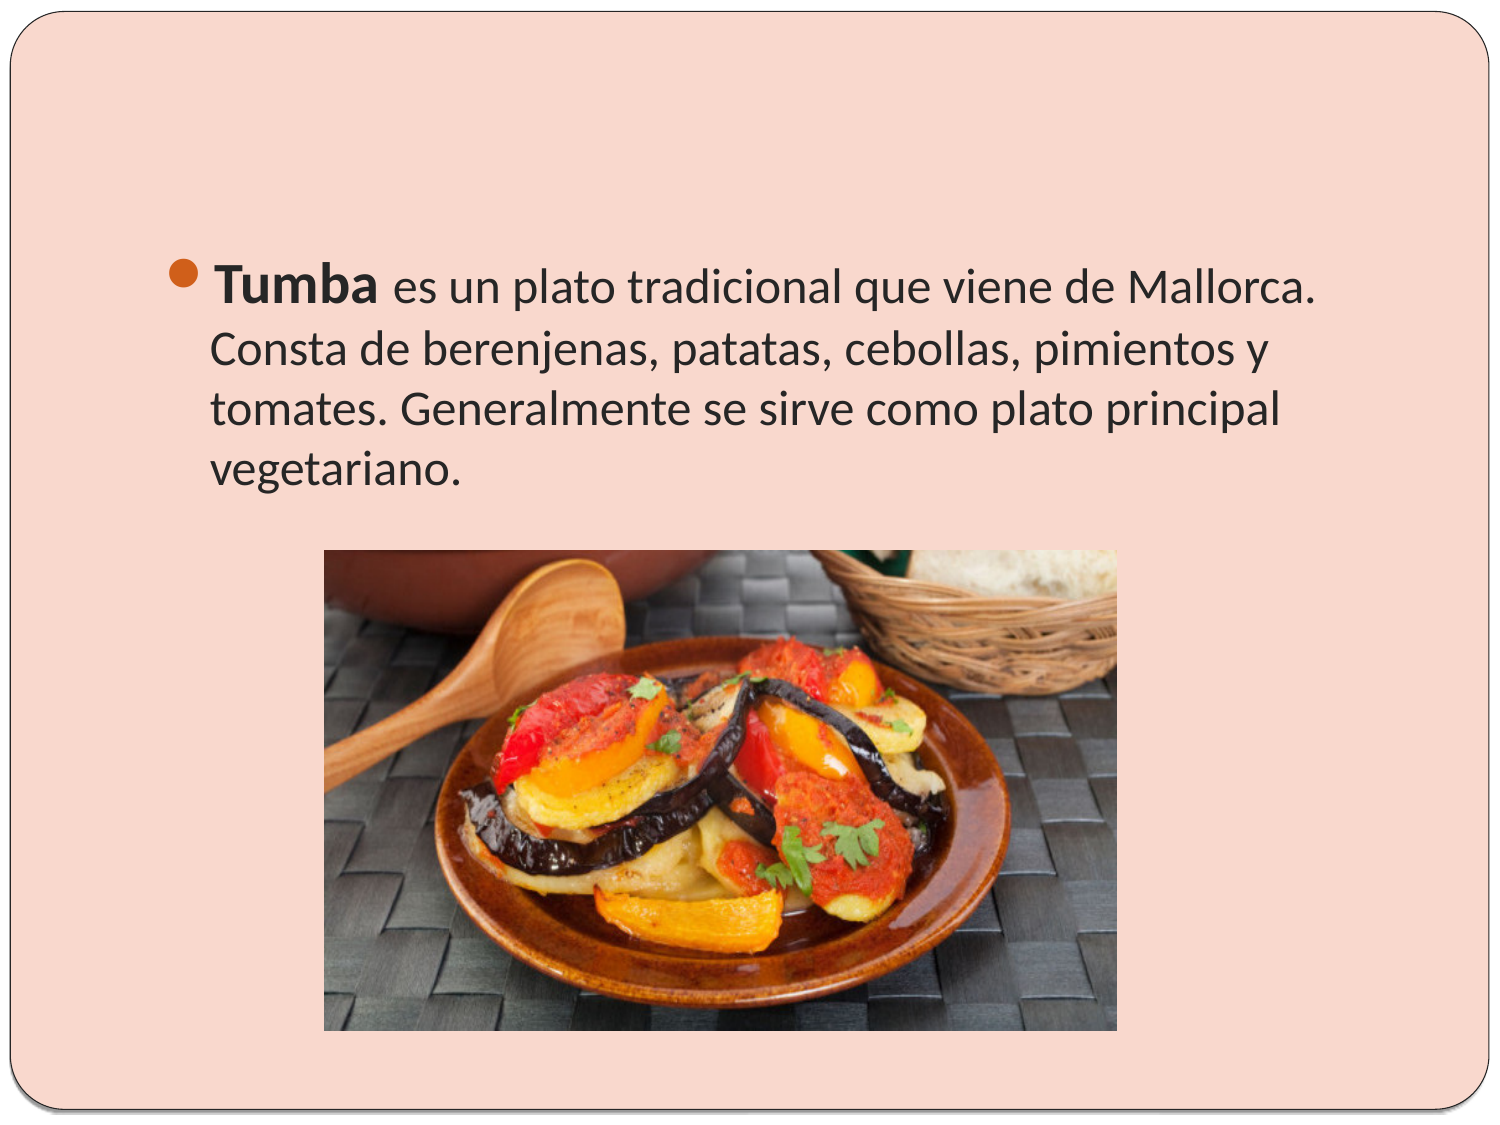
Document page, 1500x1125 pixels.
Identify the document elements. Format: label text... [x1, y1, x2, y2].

picture [324, 550, 1117, 1031]
list Tumba es un plato tradicional que viene de Mallorca. Consta de berenjenas, patatas, cebollas, pimientos y tomates. Generalmente se sirve como plato principal vegetariano. [150, 237, 1425, 988]
